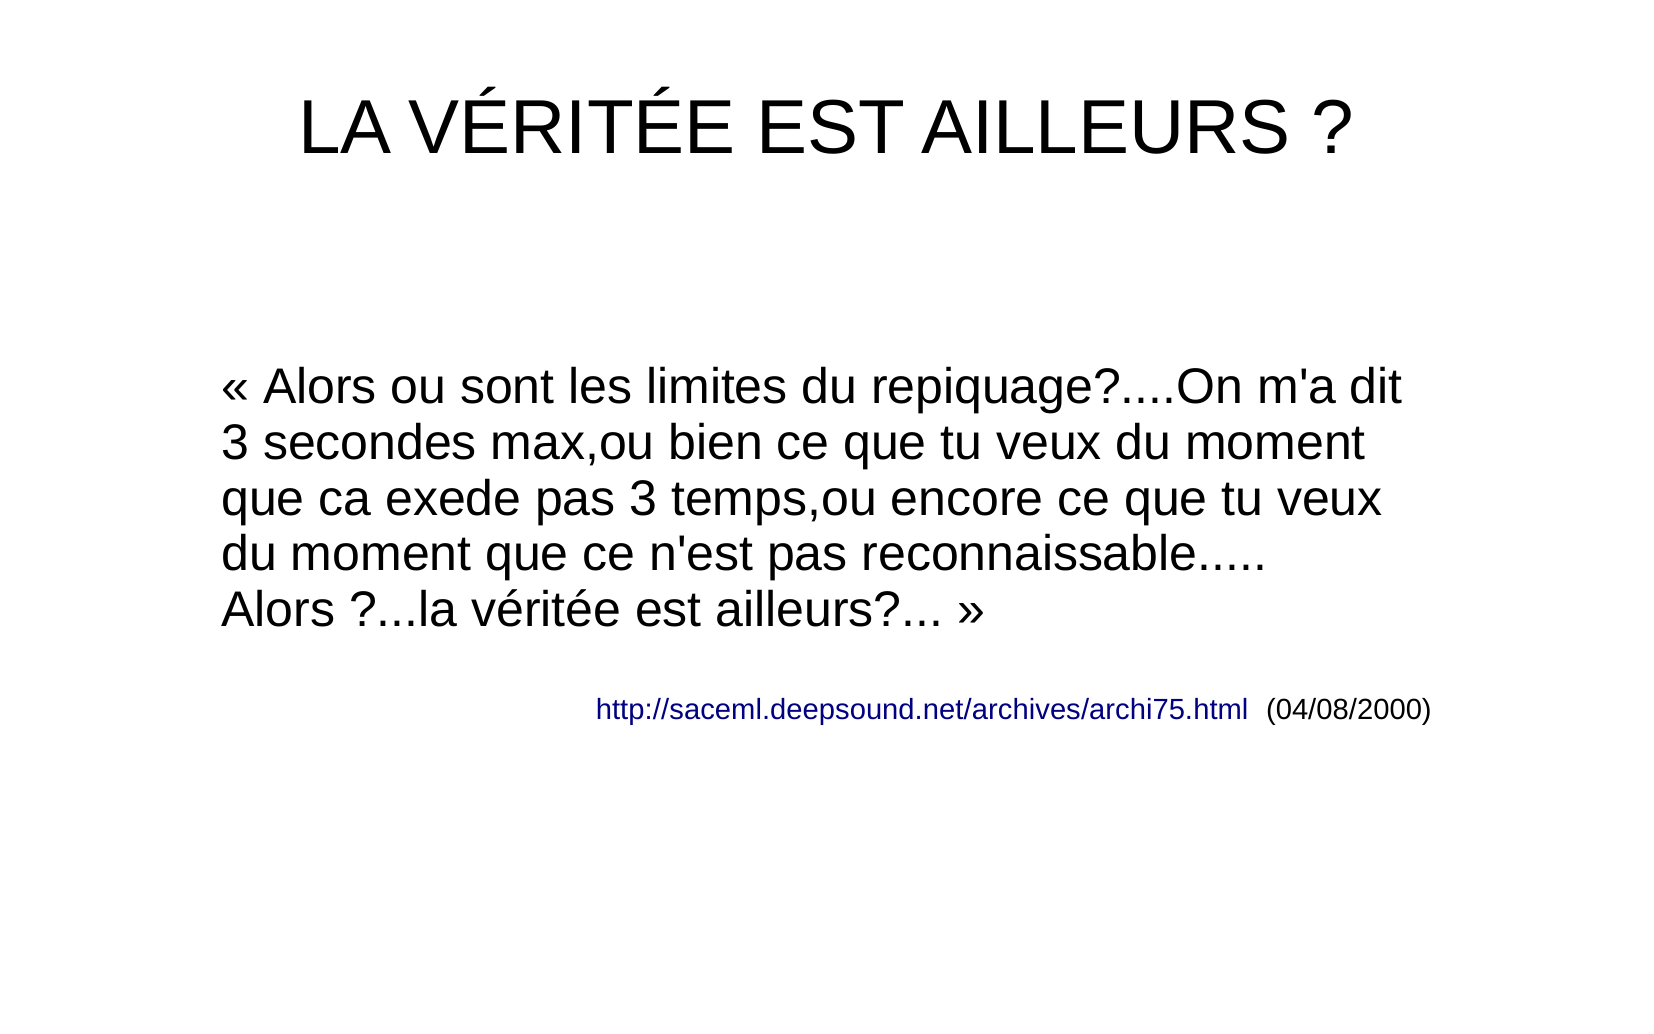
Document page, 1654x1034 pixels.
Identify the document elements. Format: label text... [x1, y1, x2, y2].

title LA VÉRITÉE EST AILLEURS ? [82, 41, 1571, 214]
subtitle « Alors ou sont les limites du repiquage?....On m'a dit 3 secondes max,ou bien ce que tu veux du moment que ca exede pas 3 temps,ou encore ce que tu veux du moment que ce n'est pas reconnaissable..... Alors ?...la véritée est ailleurs?... » http://saceml.deepsound.net/archives/archi75.html (04/08/2000) [221, 241, 1433, 842]
